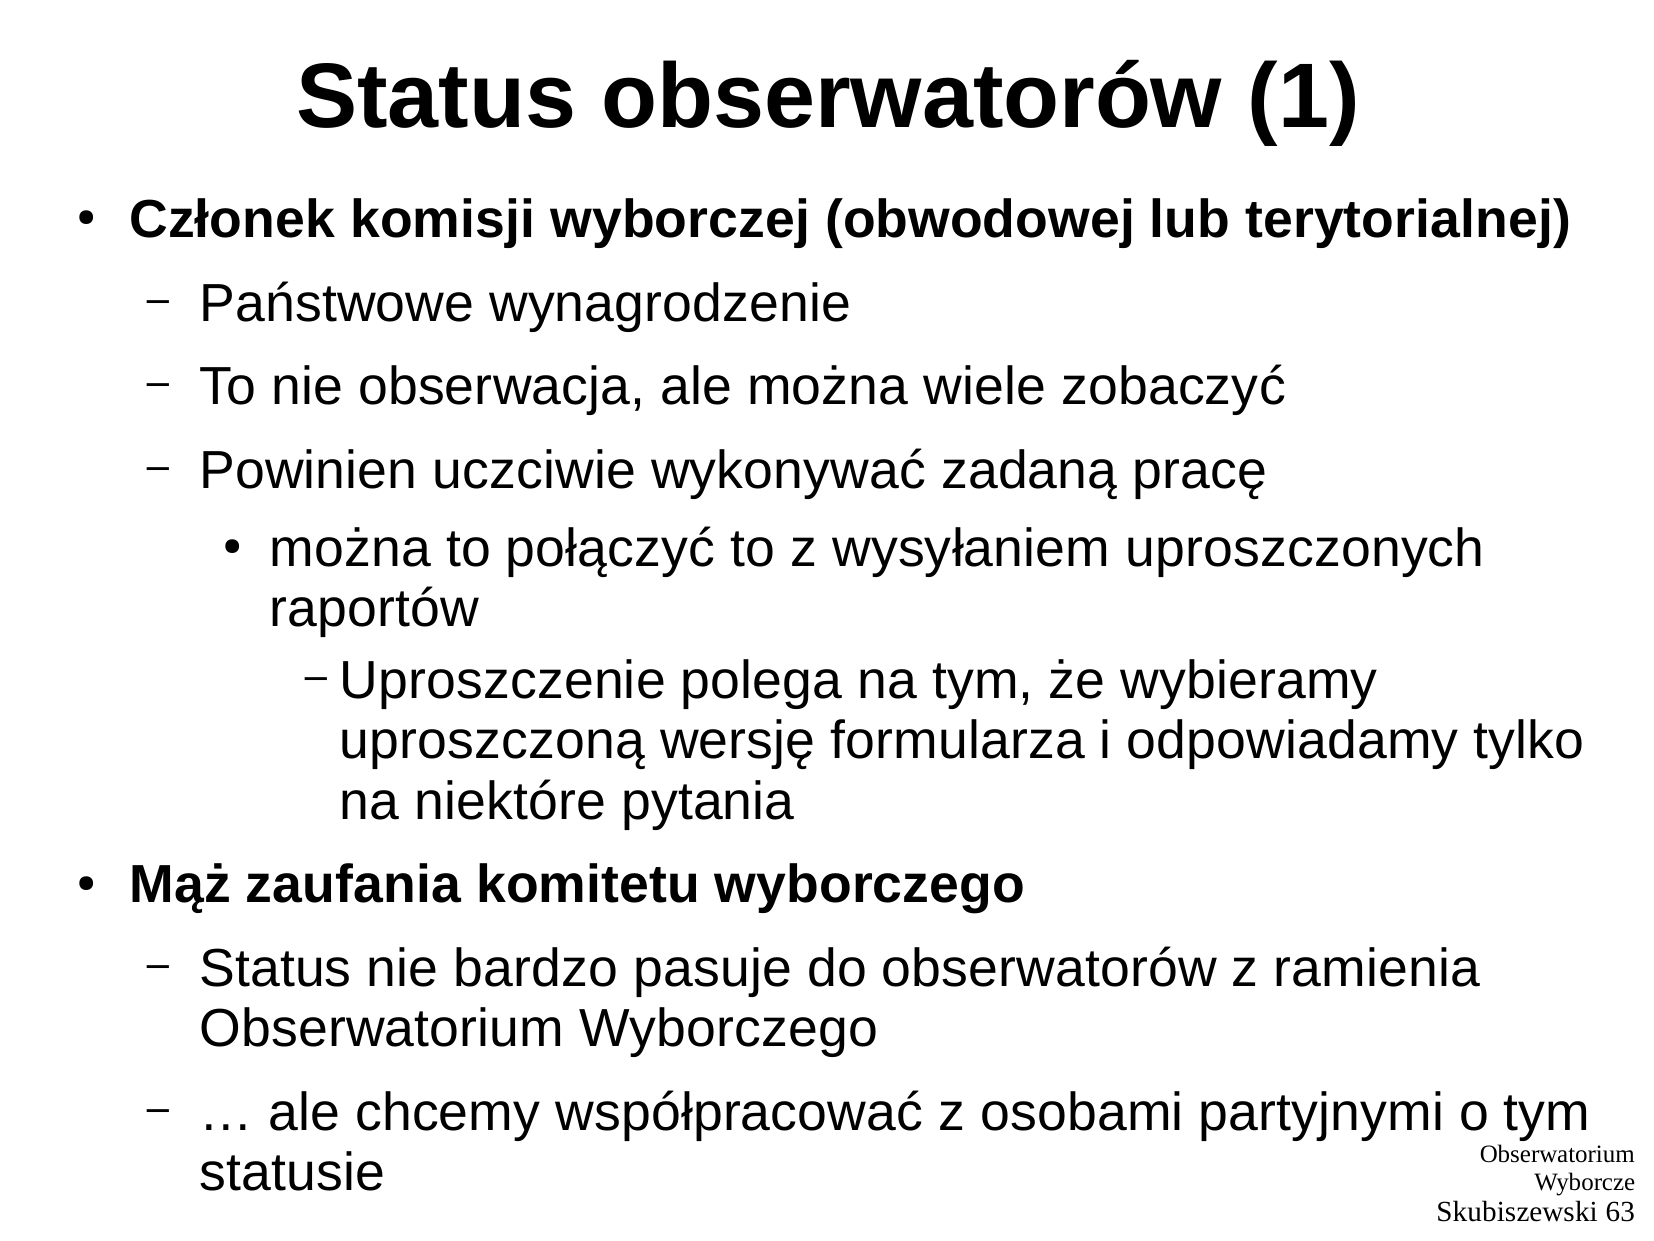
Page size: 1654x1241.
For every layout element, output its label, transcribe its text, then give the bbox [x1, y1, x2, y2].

title Status obserwatorów (1) [84, 45, 1573, 105]
list Członek komisji wyborczej (obwodowej lub terytorialnej) Państwowe wynagrodzenie To nie obserwacja, ale można wiele zobaczyć Powinien uczciwie wykonywać zadaną pracę można to połączyć to z wysyłaniem uproszczonych raportów Uproszczenie polega na tym, że wybieramy uproszczoną wersję formularza i odpowiadamy tylko na niektóre pytania Mąż zaufania komitetu wyborczego Status nie bardzo pasuje do obserwatorów z ramienia Obserwatorium Wyborczego … ale chcemy współpracować z osobami partyjnymi o tym statusie [59, 105, 1612, 1207]
